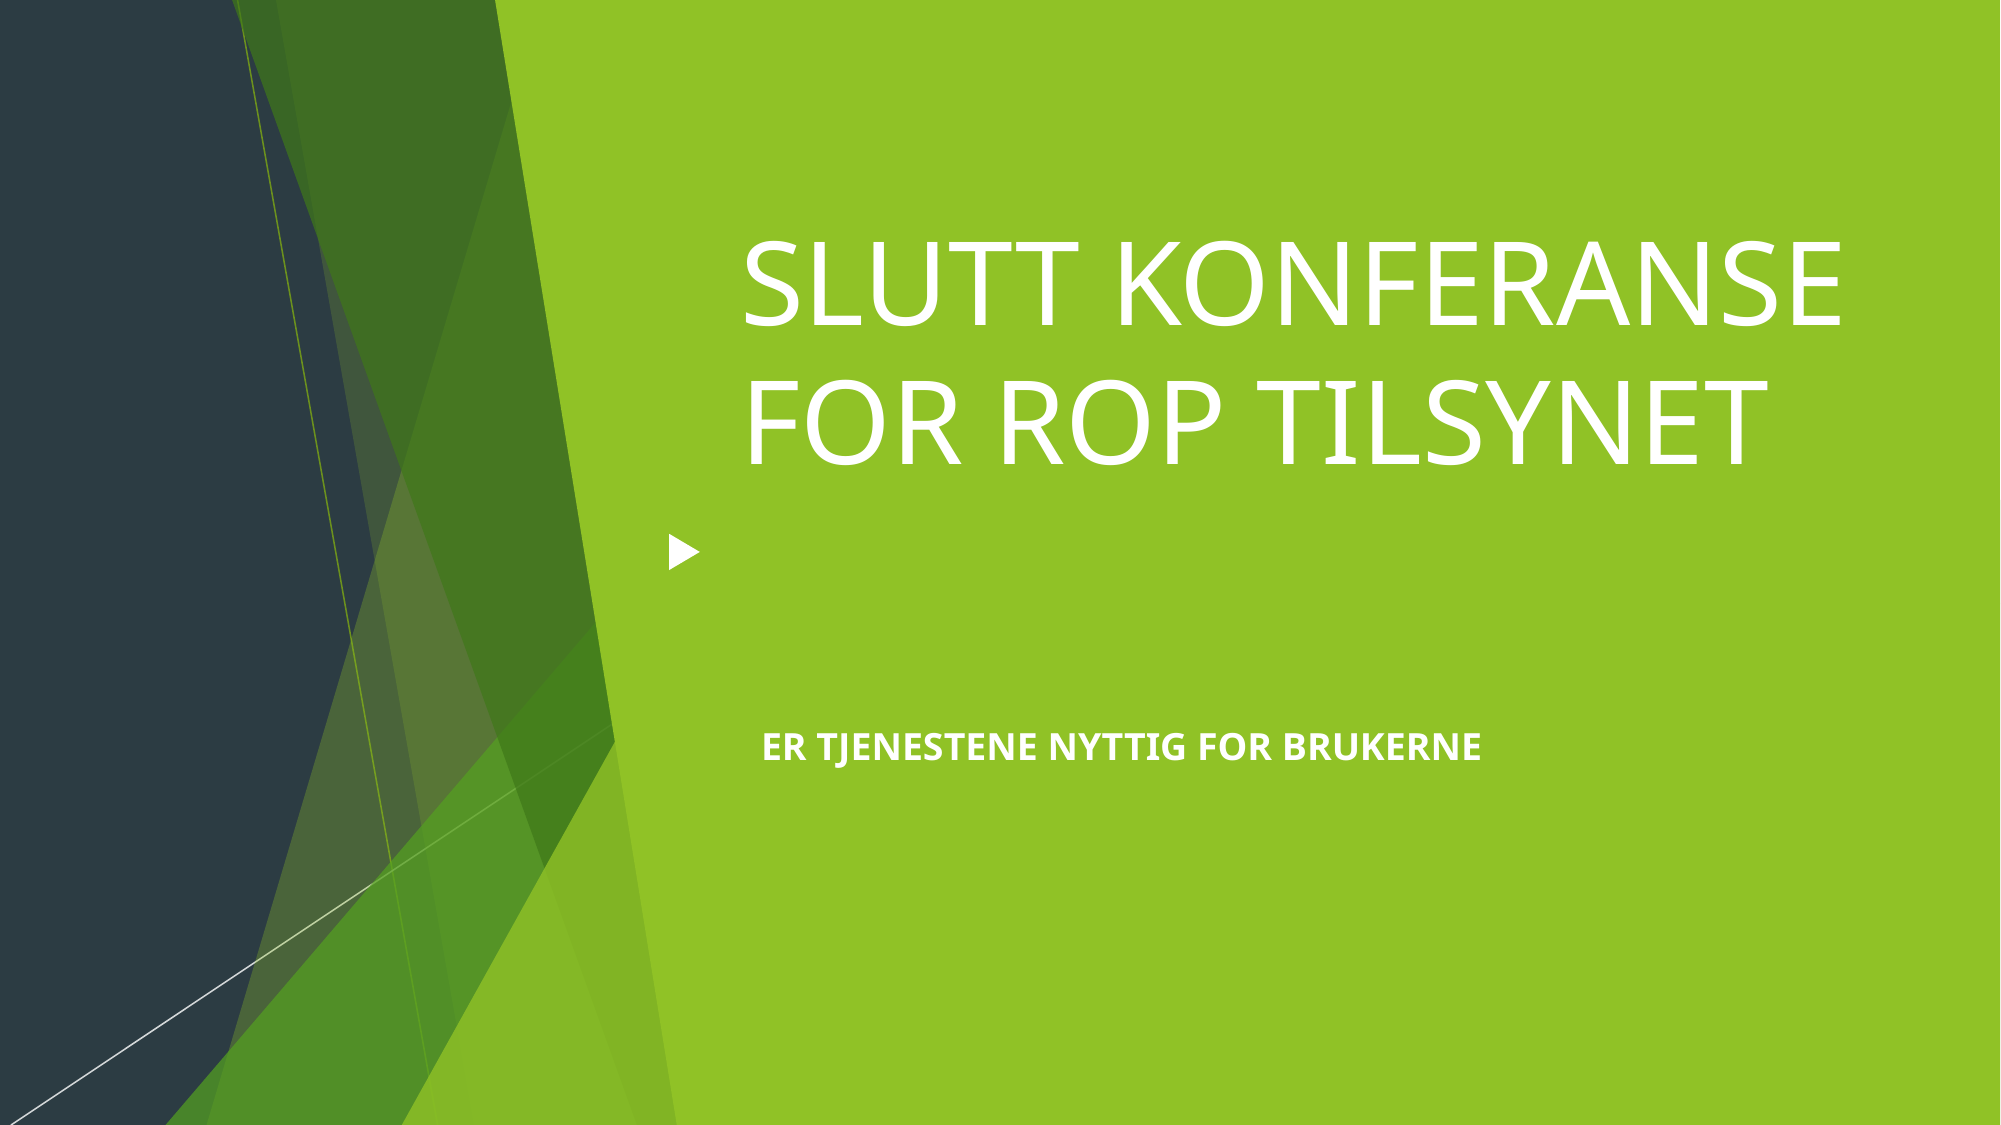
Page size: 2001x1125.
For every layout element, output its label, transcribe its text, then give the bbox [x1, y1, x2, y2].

title SLUTT KONFERANSE FOR ROP TILSYNET [724, 167, 1867, 635]
subtitle ER TJENESTENE NYTTIG FOR BRUKERNE [746, 649, 1749, 845]
text_box [0, 0, 2000, 1125]
